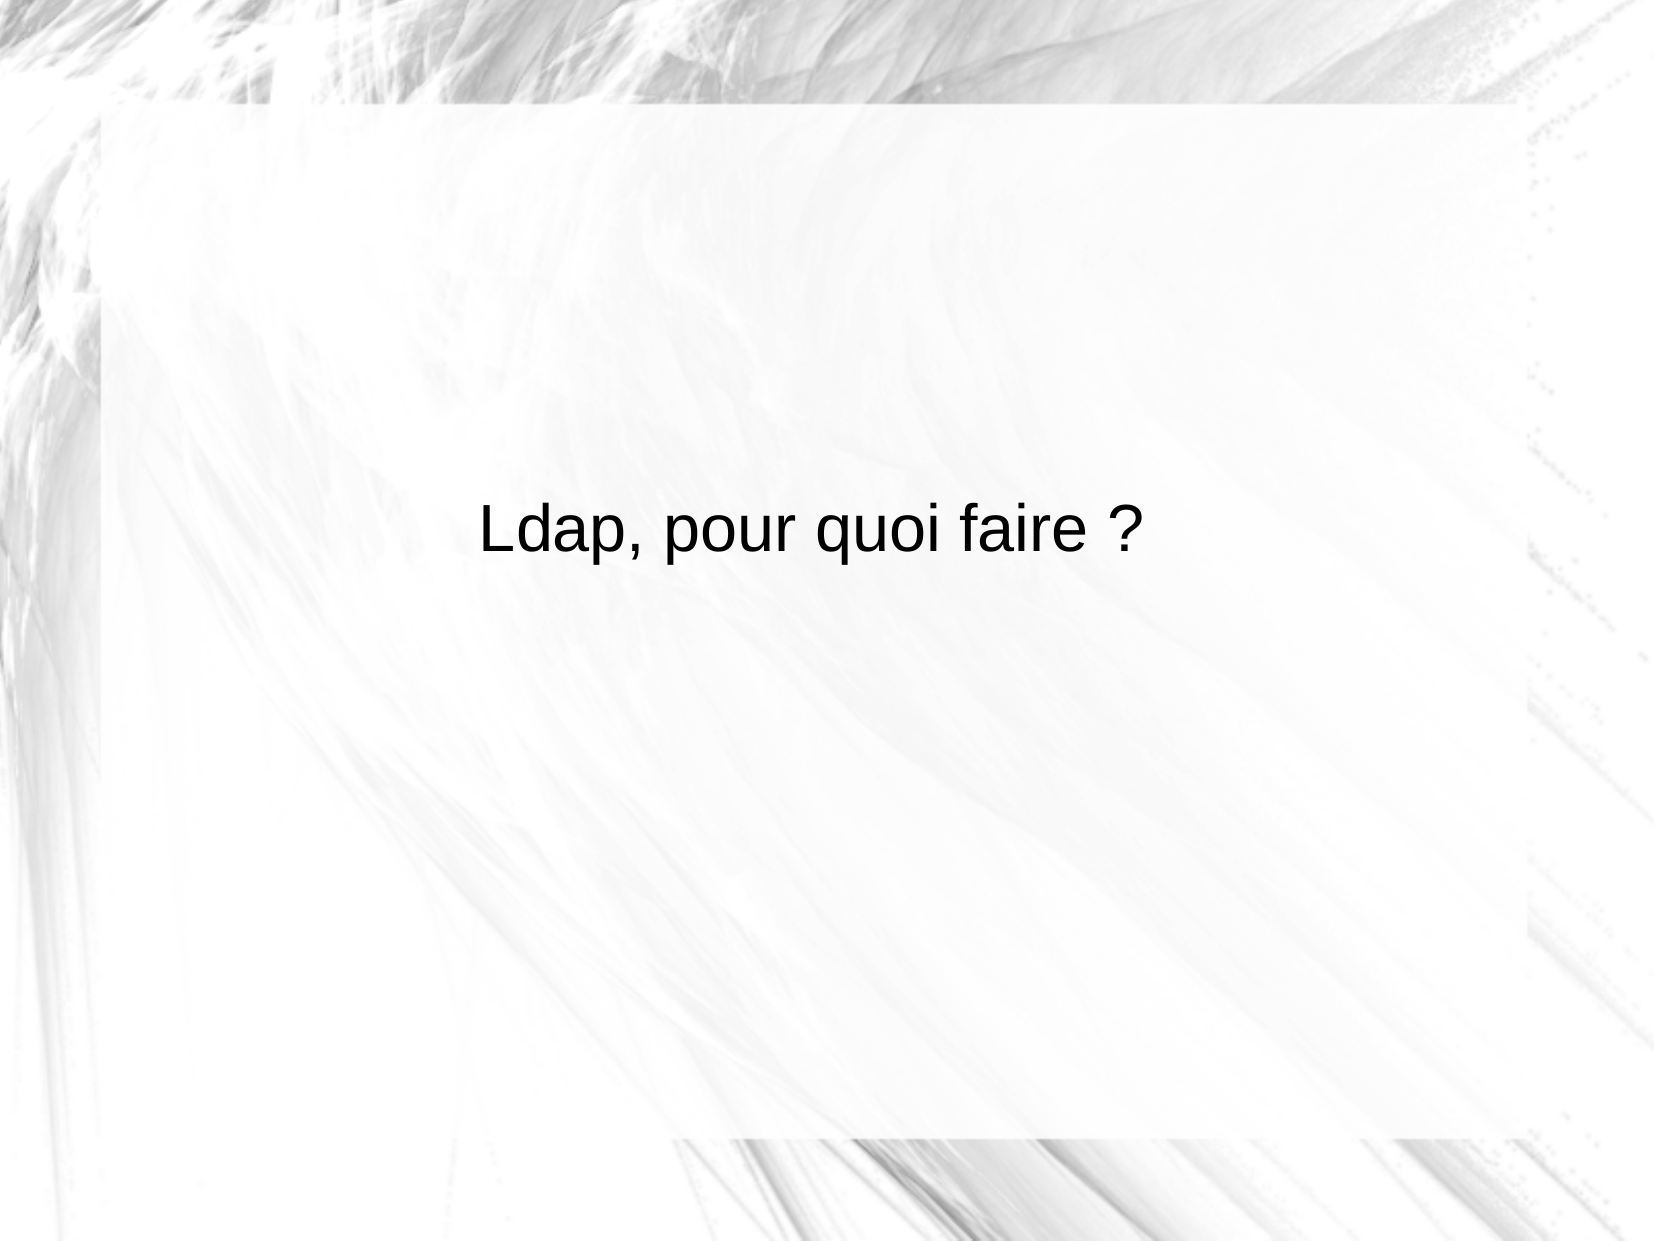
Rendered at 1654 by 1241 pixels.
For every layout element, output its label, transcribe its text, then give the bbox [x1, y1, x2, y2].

subtitle Ldap, pour quoi faire ? [118, 112, 1506, 945]
picture [0, 0, 1654, 1241]
